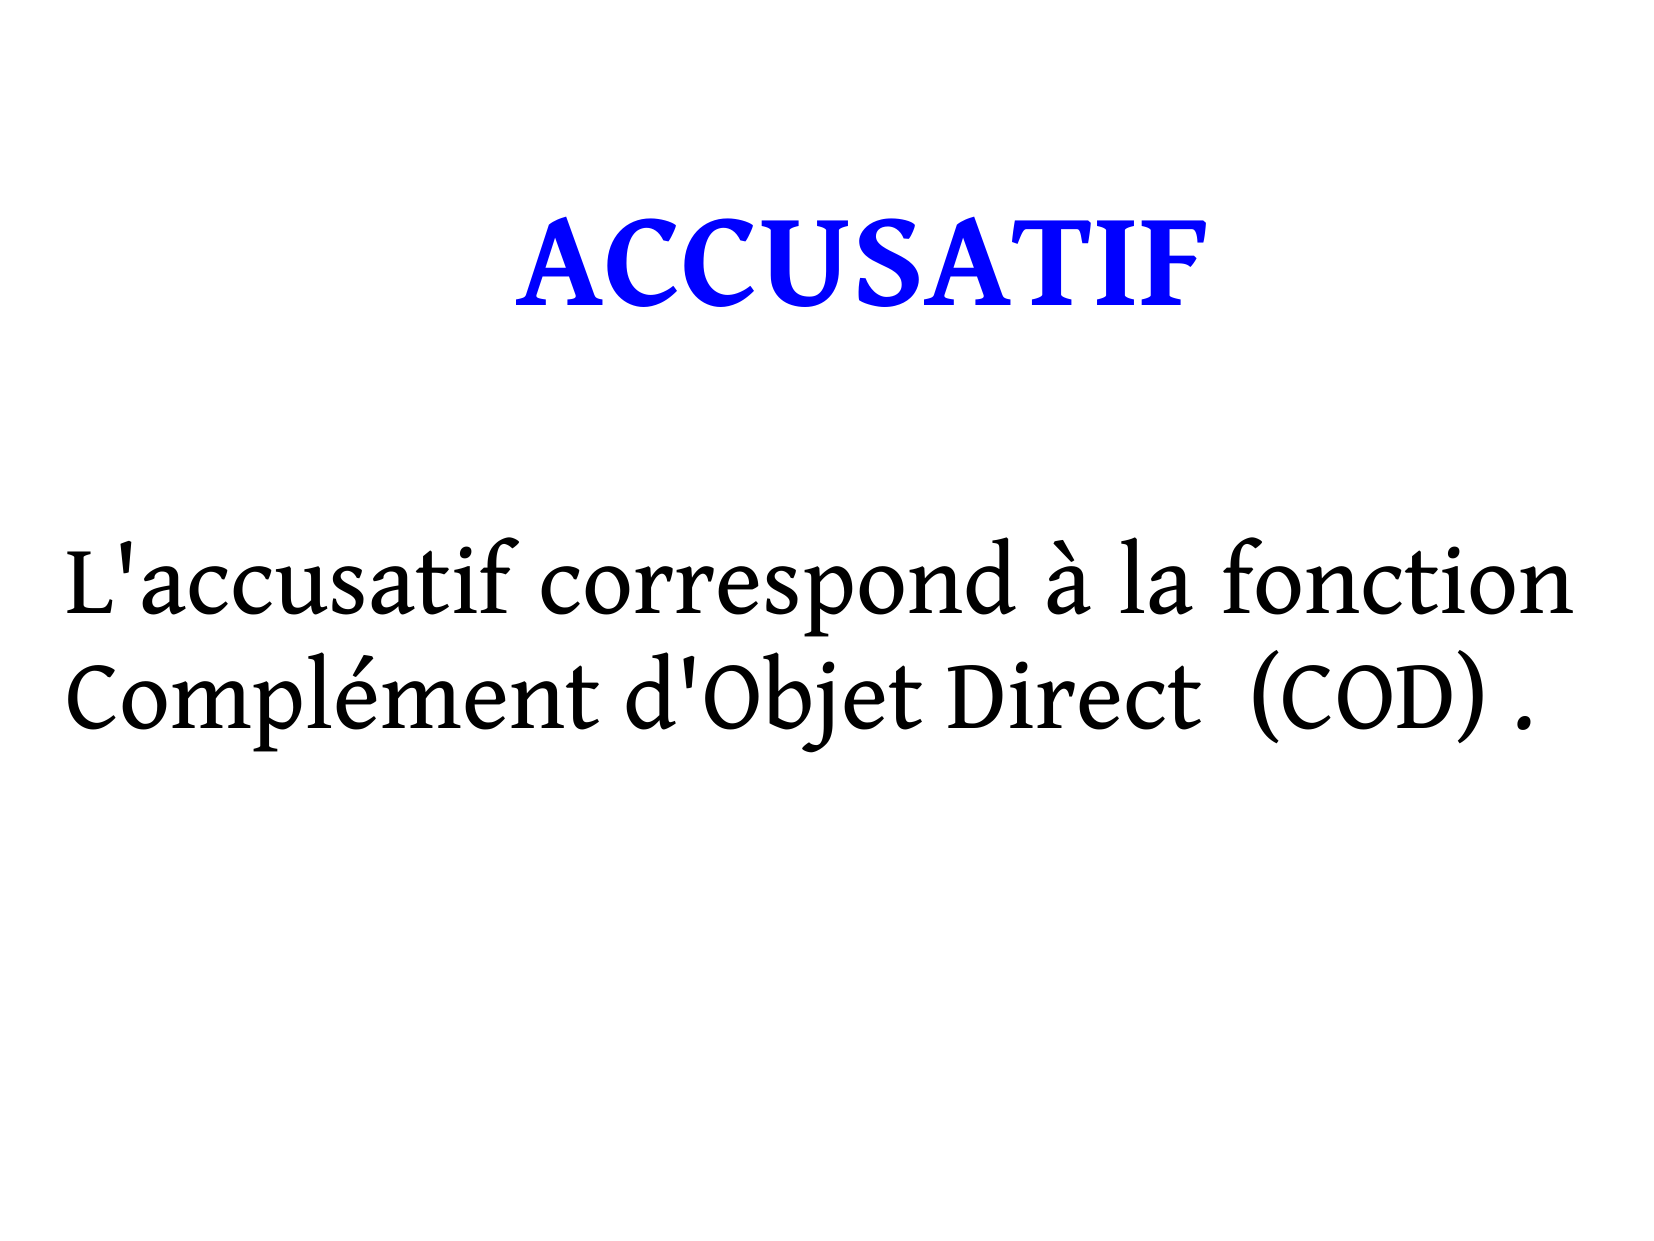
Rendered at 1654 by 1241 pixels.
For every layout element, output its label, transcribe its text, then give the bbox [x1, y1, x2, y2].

title ACCUSATIF [88, 88, 1565, 307]
subtitle L'accusatif correspond à la fonction Complément d'Objet Direct (COD) . [64, 307, 1577, 1111]
